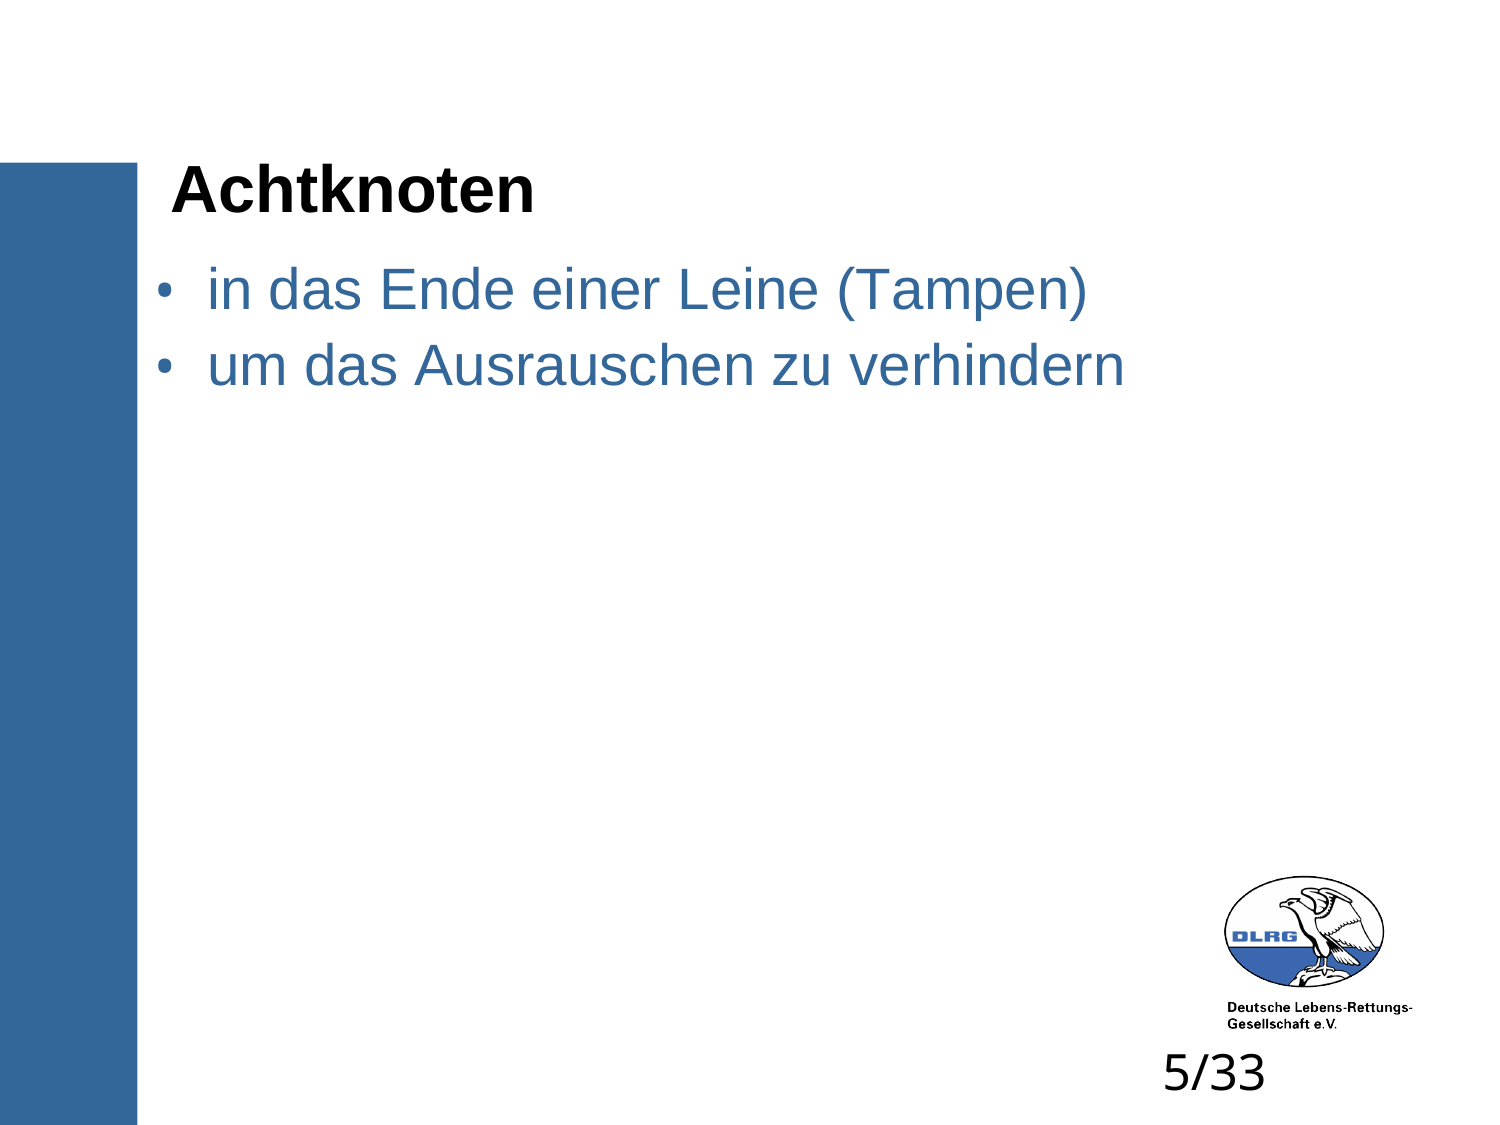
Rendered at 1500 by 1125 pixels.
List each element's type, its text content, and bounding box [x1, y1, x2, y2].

title Achtknoten [170, 109, 1446, 271]
picture [1224, 874, 1413, 1030]
text_box <Nummer>/33 [1147, 1045, 1500, 1116]
list in das Ende einer Leine (Tampen) um das Ausrauschen zu verhindern [153, 254, 1429, 859]
